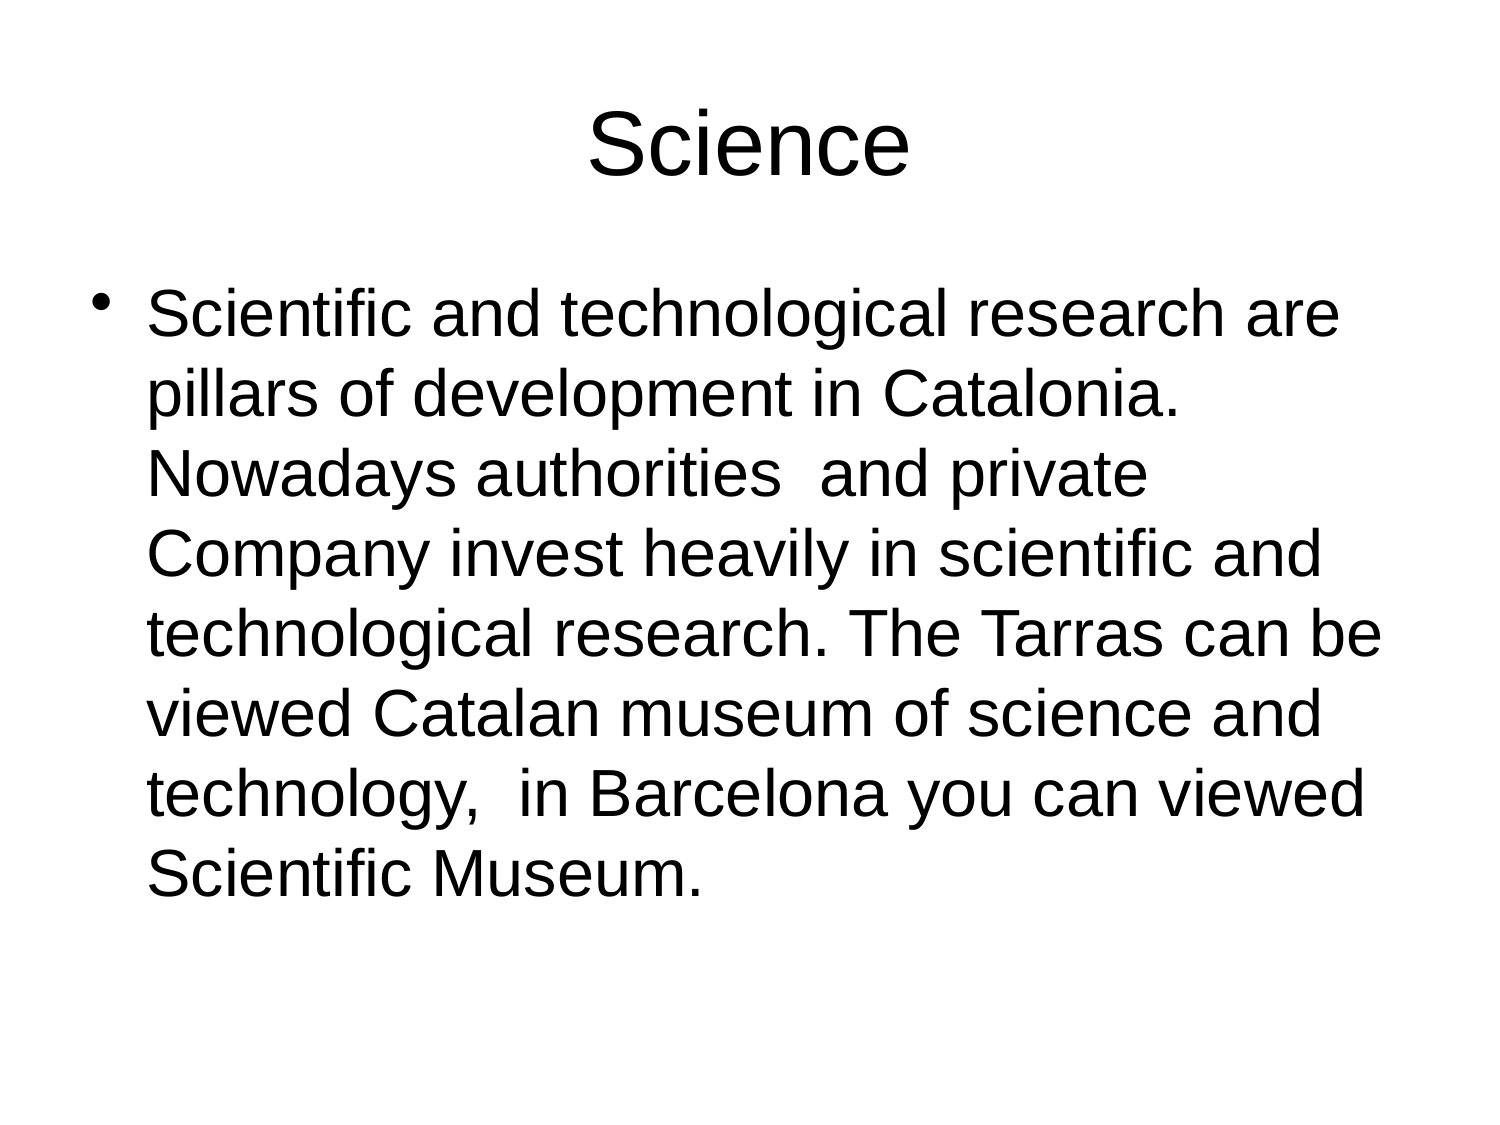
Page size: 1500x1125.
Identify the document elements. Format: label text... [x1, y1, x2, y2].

title Science [75, 45, 1425, 233]
list Scientific and technological research are pillars of development in Catalonia. Nowadays authorities and private Company invest heavily in scientific and technological research. The Tarras can be viewed Catalan museum of science and technology, in Barcelona you can viewed Scientific Museum. [75, 262, 1425, 1005]
